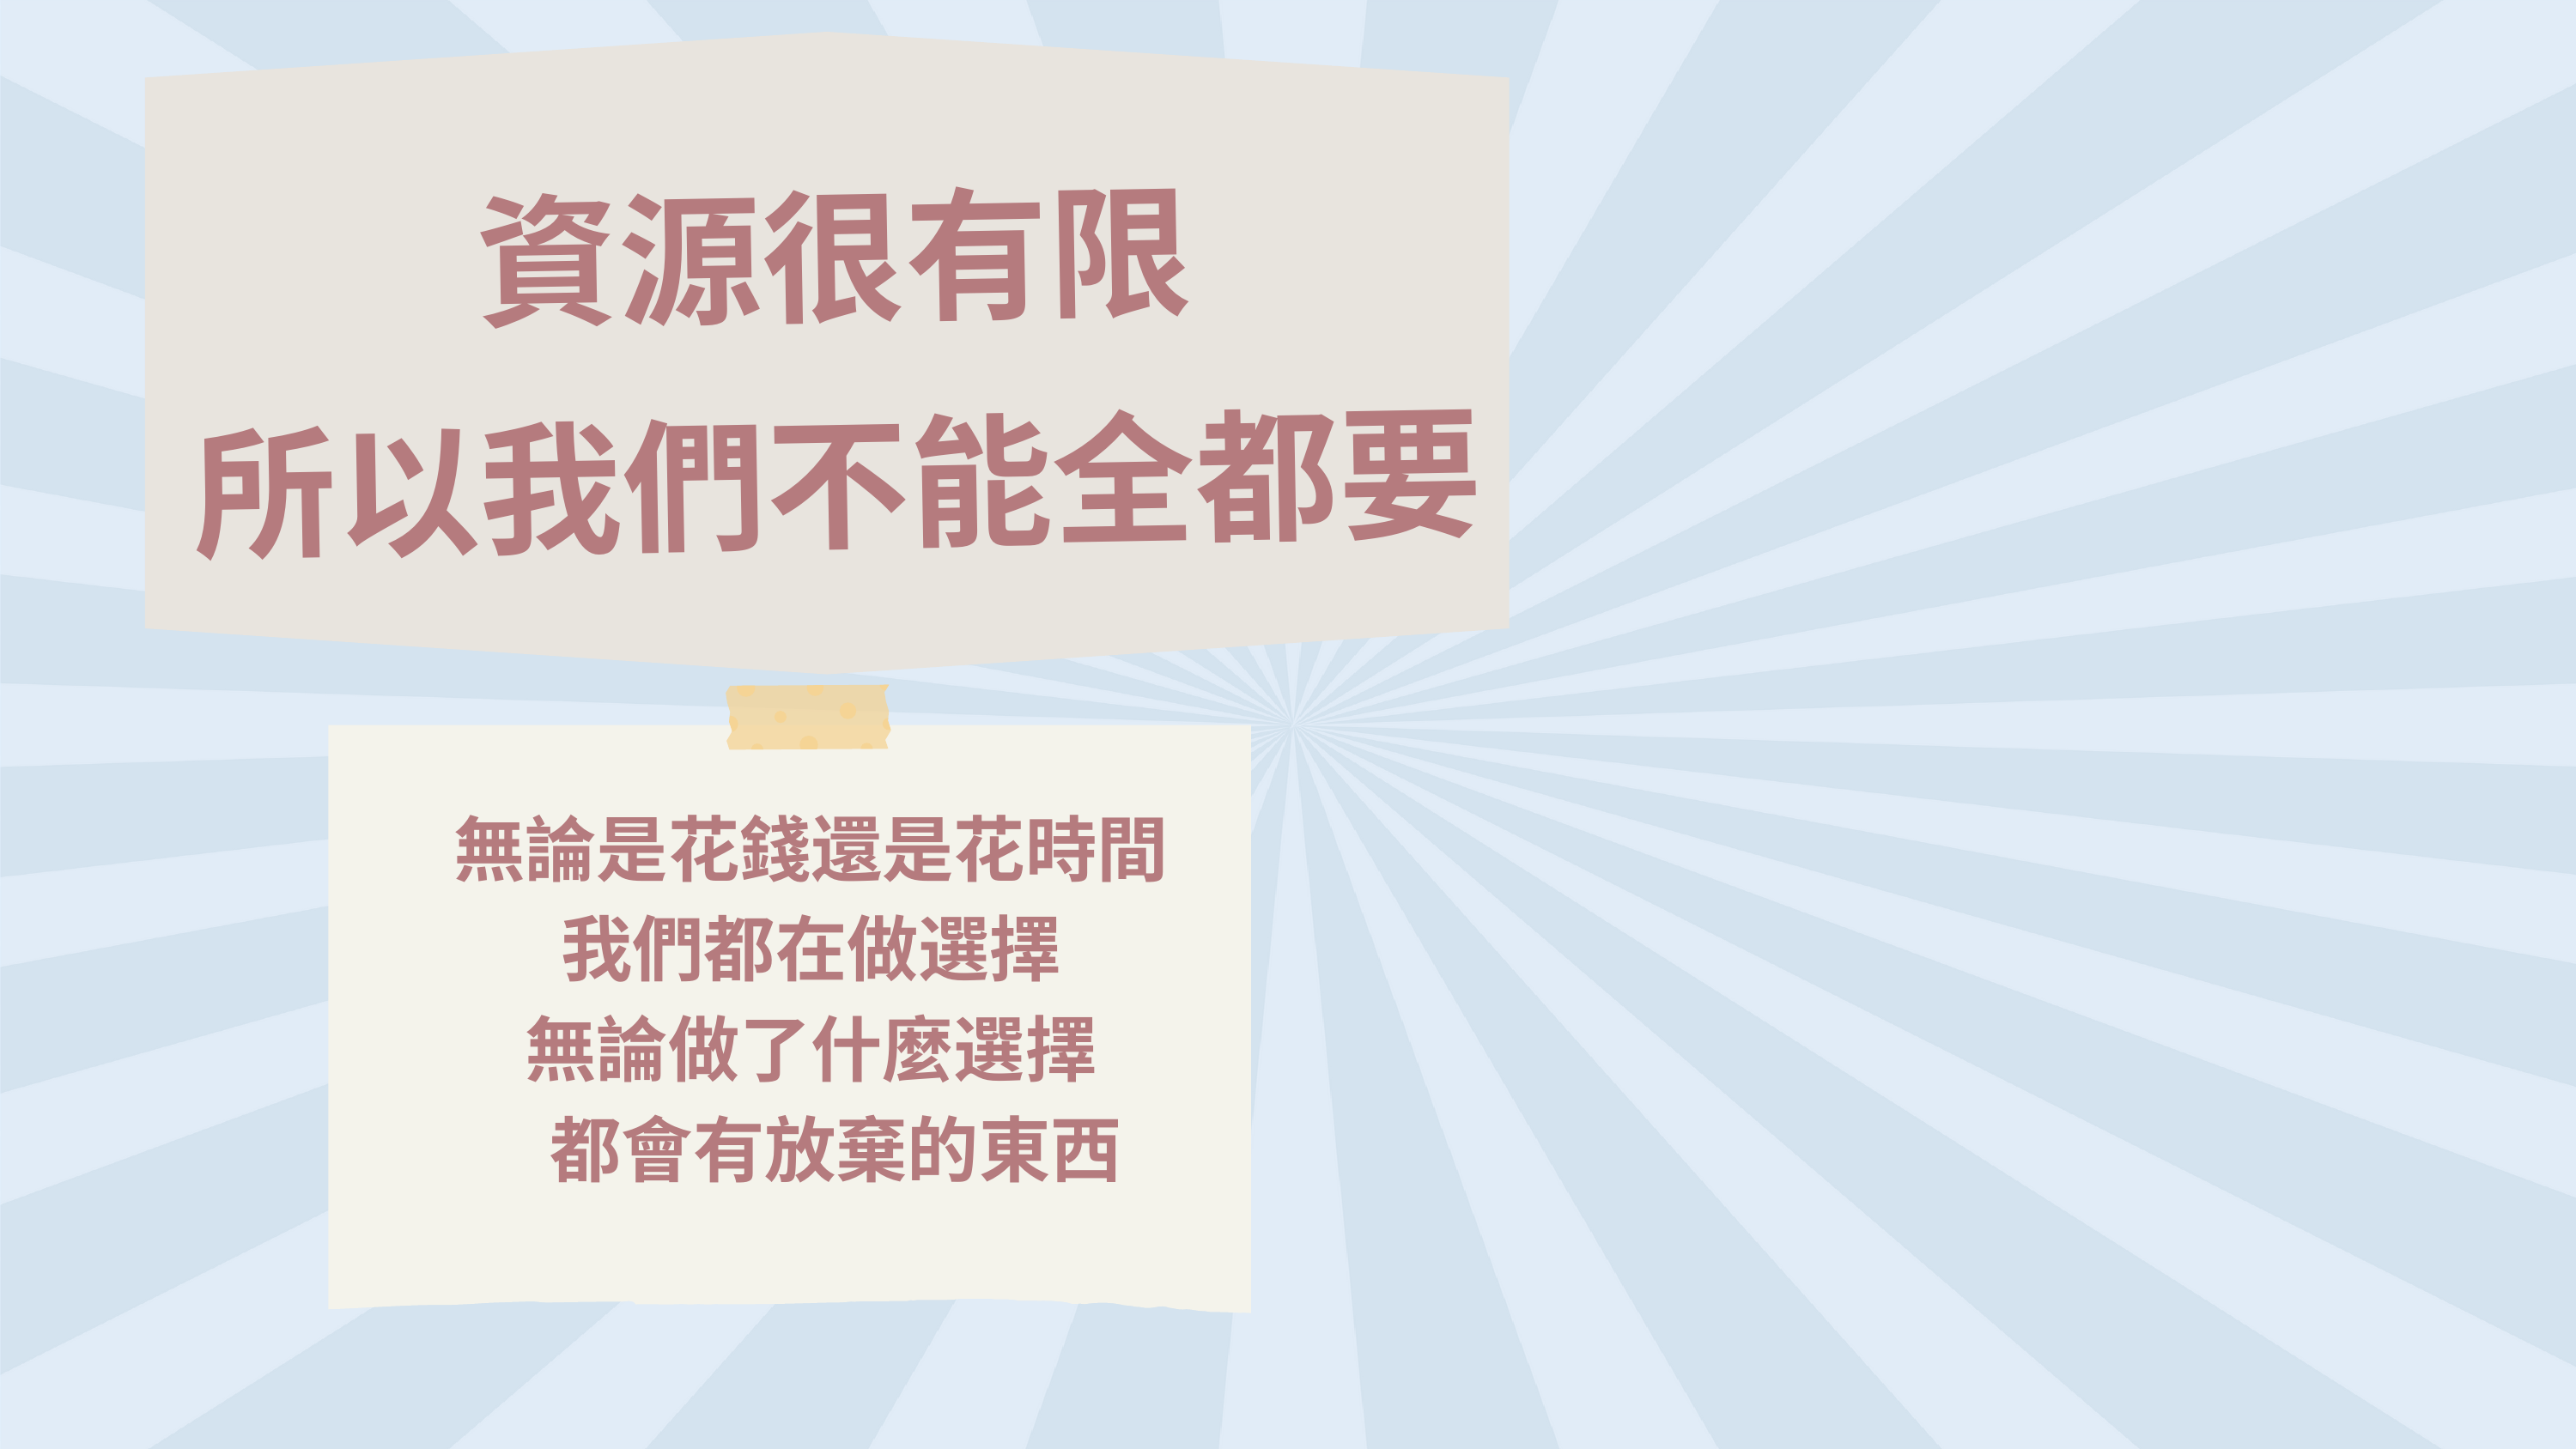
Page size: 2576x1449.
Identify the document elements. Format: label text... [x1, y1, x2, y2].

text_box 無論是花錢還是花時間 我們都在做選擇 無論做了什麼選擇 都會有放棄的東西 [431, 790, 1191, 1196]
text_box [0, 0, 2576, 1449]
text_box 資源很有限 所以我們不能全都要 [144, 98, 1526, 560]
